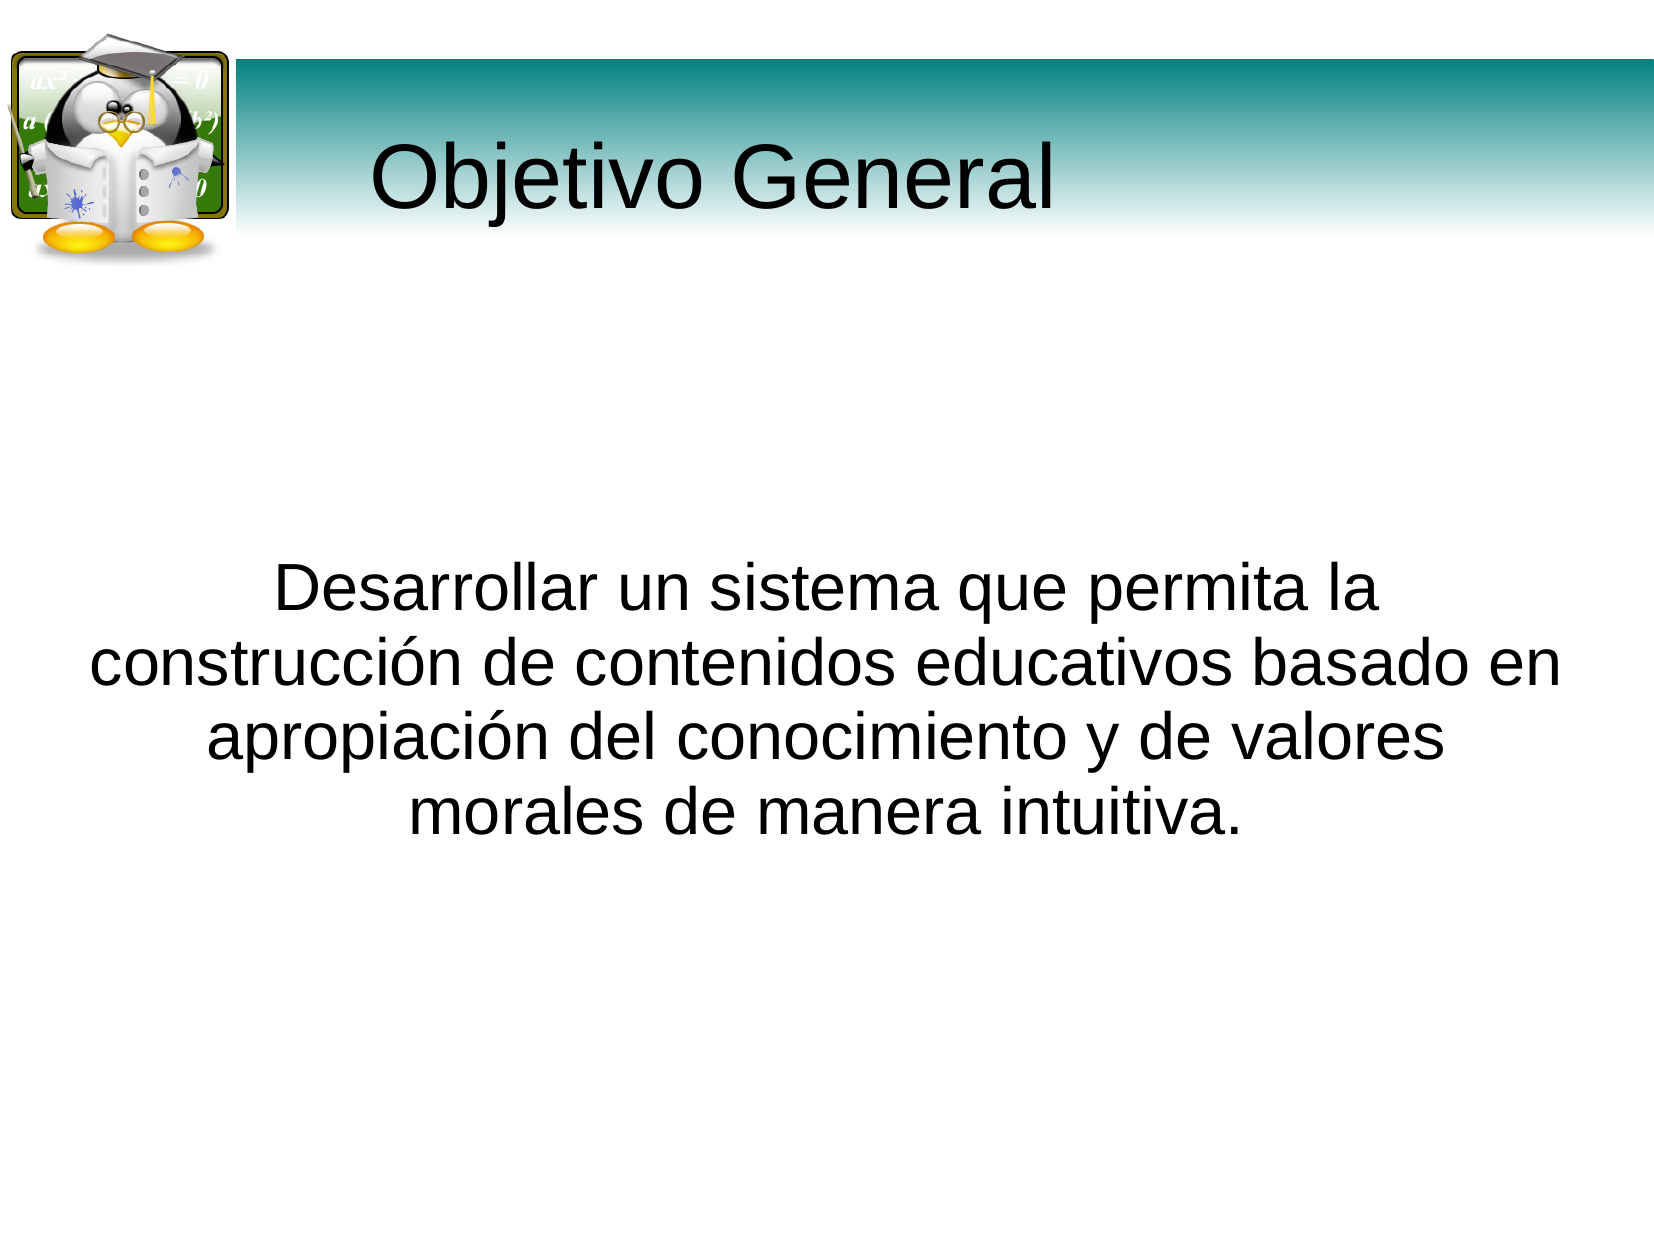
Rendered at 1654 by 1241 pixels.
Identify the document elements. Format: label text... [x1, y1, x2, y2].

subtitle Desarrollar un sistema que permita la construcción de contenidos educativos basado en apropiación del conocimiento y de valores morales de manera intuitiva. [82, 297, 1571, 1102]
text_box [236, 59, 1654, 237]
picture [0, 30, 236, 266]
text_box Objetivo General [354, 118, 1506, 236]
